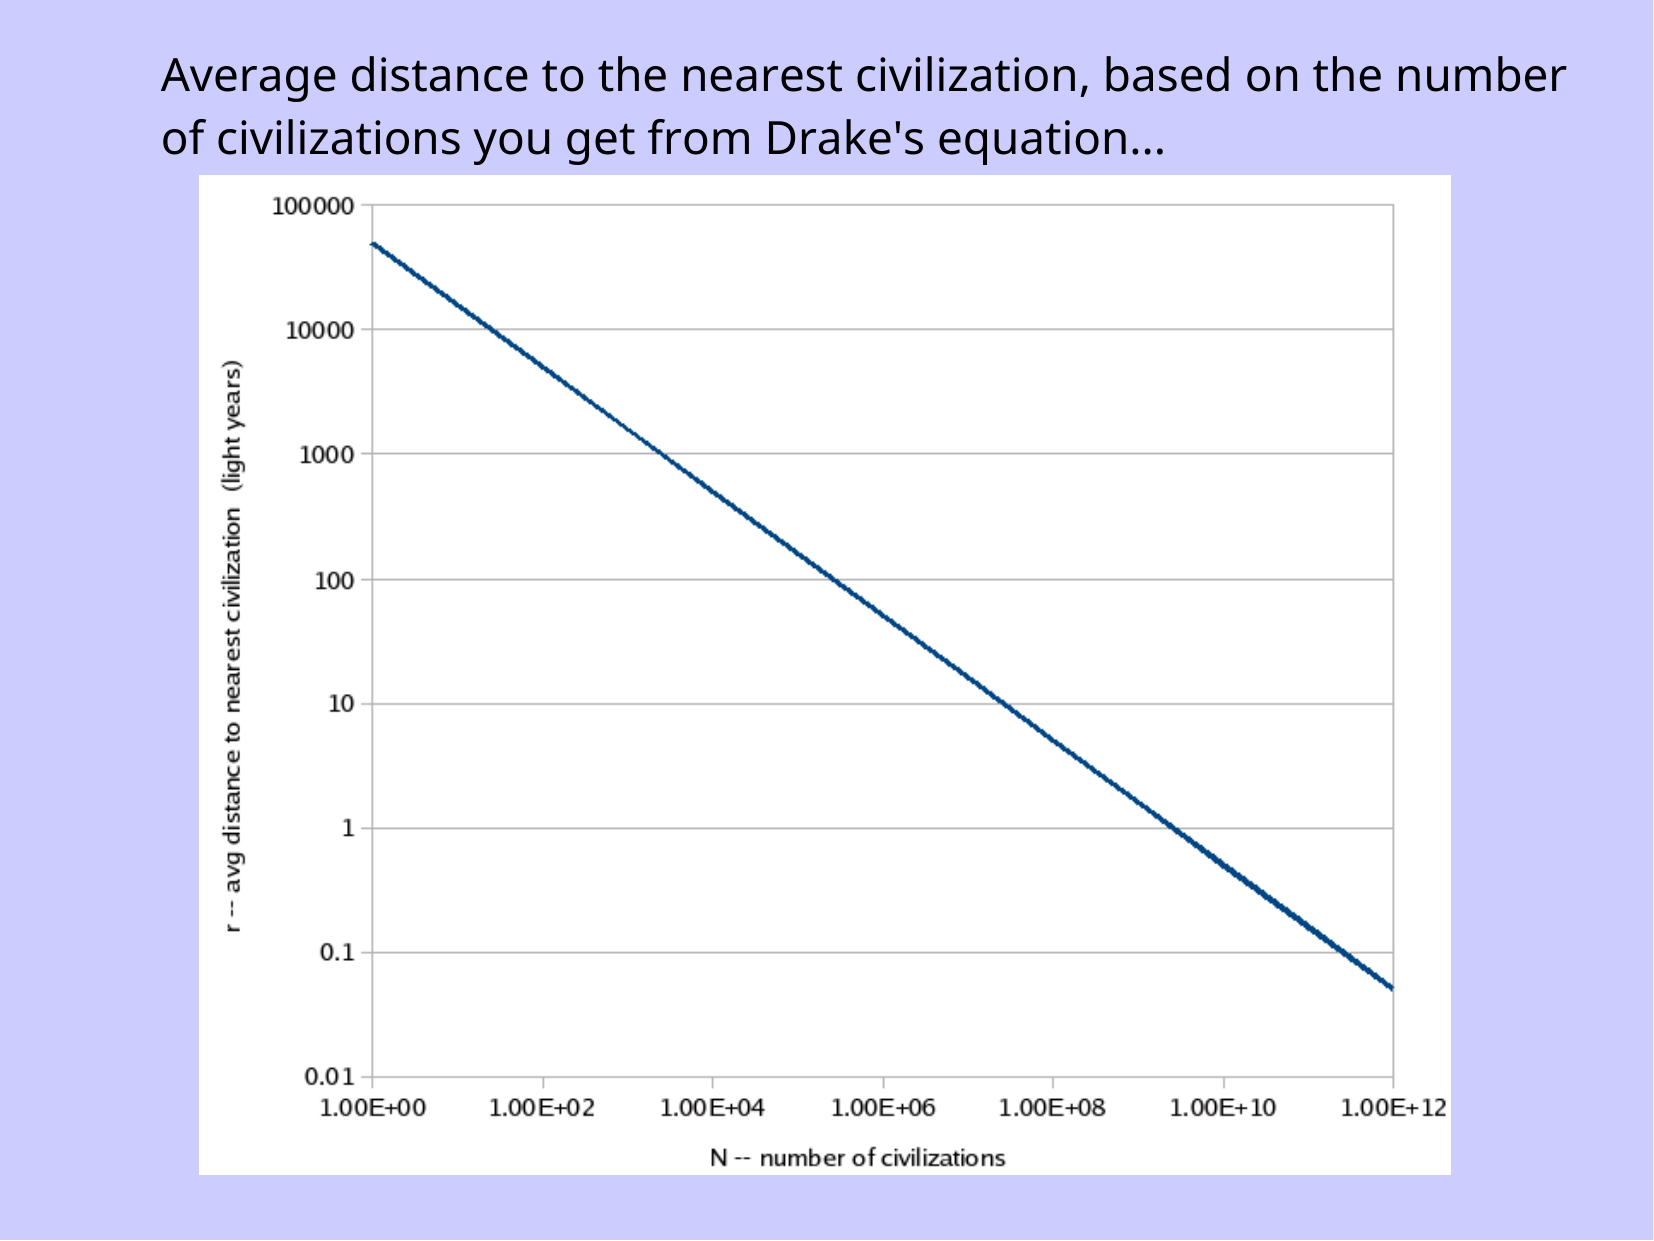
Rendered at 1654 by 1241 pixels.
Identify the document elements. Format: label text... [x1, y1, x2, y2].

picture [199, 175, 1451, 1175]
text_box Average distance to the nearest civilization, based on the number of civilizations you get from Drake's equation... [160, 42, 1503, 149]
